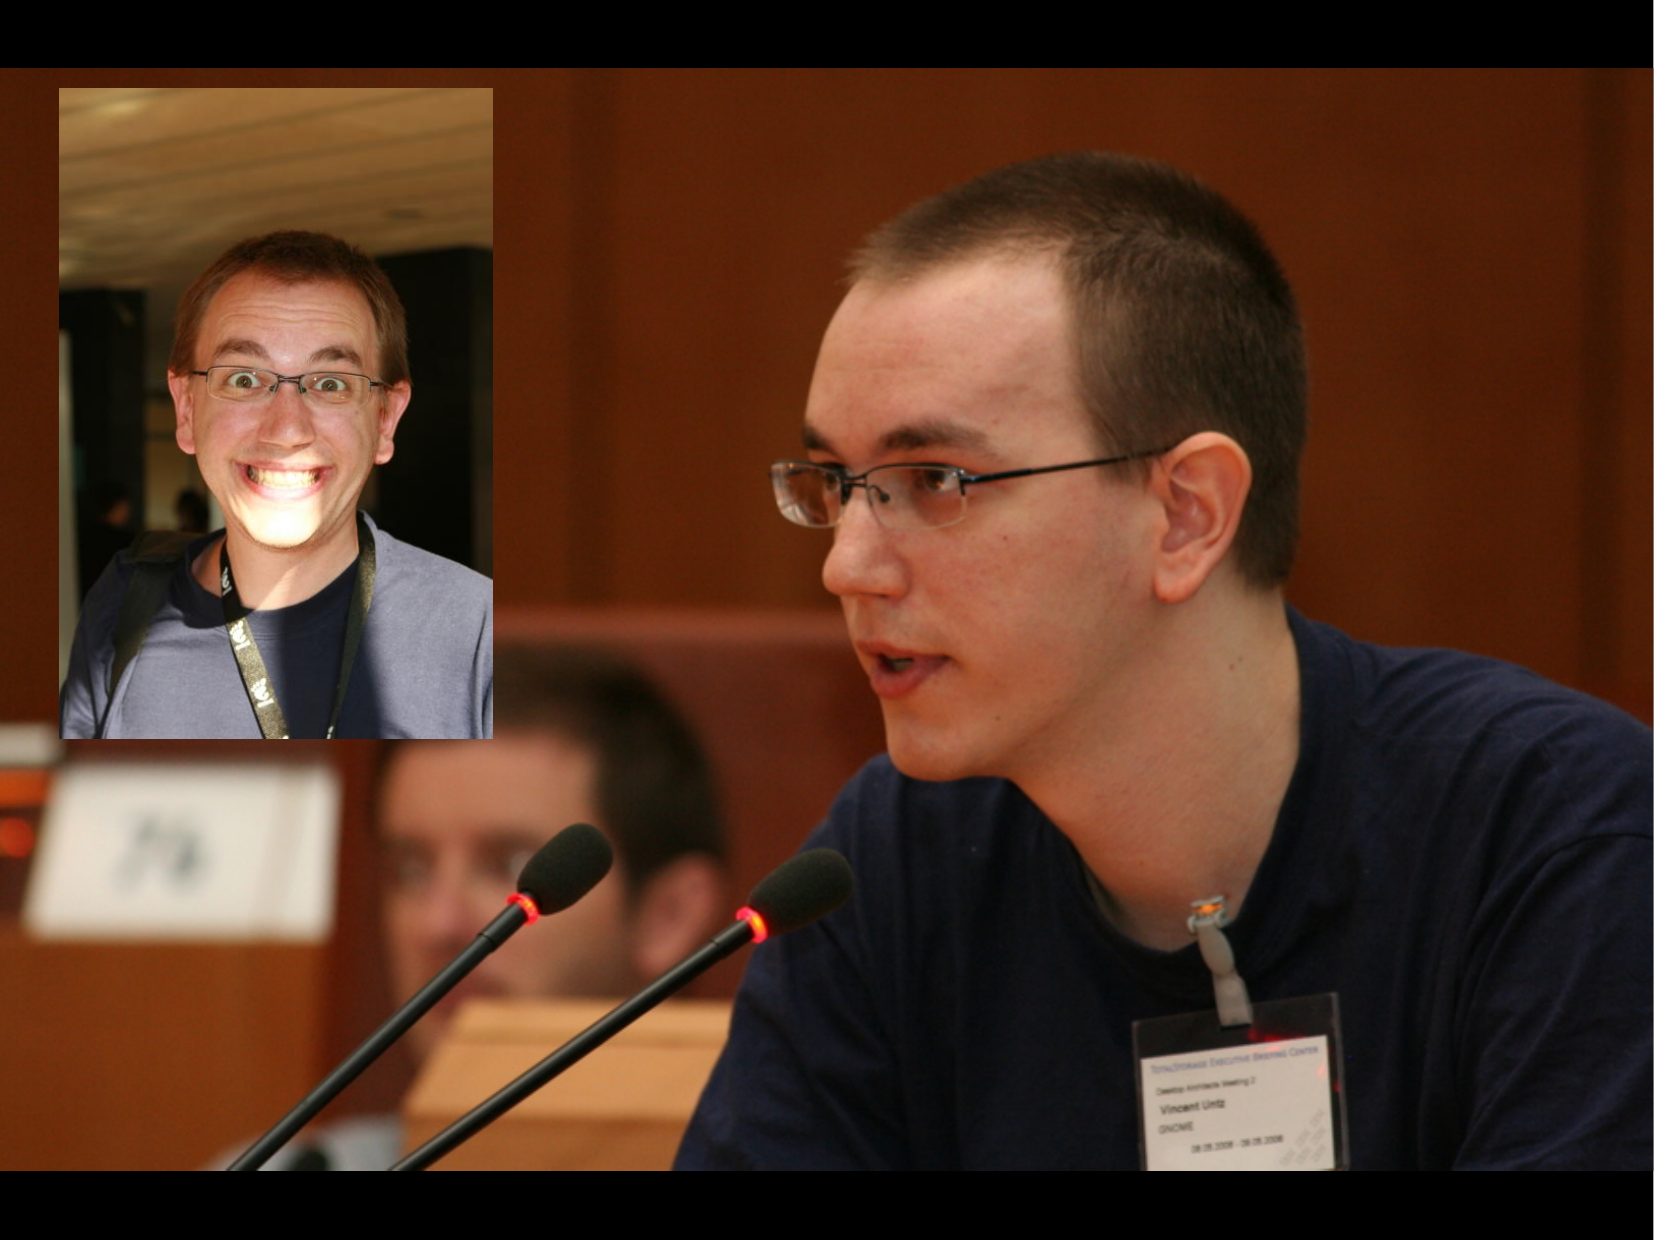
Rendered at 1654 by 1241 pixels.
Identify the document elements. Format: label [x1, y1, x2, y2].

picture [0, 68, 1654, 1171]
